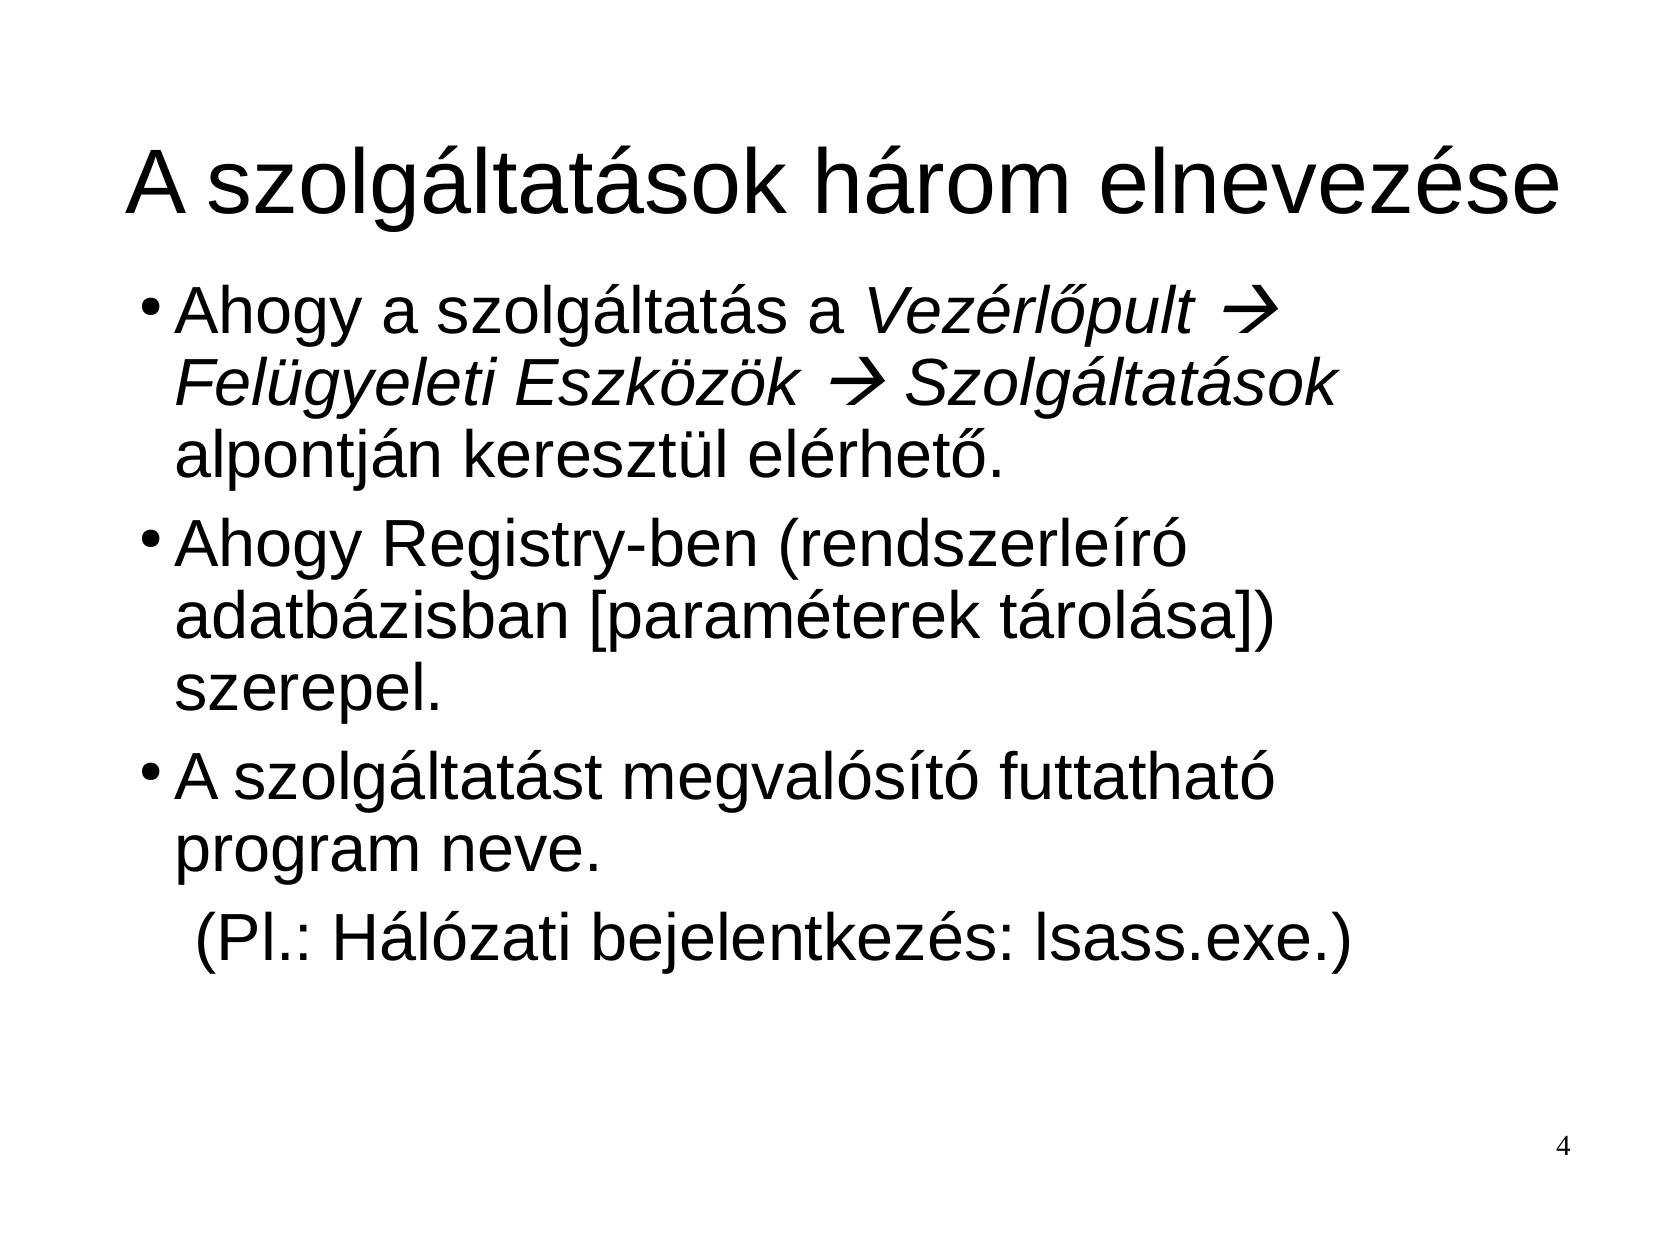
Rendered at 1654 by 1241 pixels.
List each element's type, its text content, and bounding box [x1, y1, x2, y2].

title A szolgáltatások három elnevezése [0, 73, 1654, 280]
list Ahogy a szolgáltatás a Vezérlőpult  Felügyeleti Eszközök  Szolgáltatások alpontján keresztül elérhető. Ahogy Registry-ben (rendszerleíró adatbázisban [paraméterek tárolása]) szerepel. A szolgáltatást megvalósító futtatható program neve. (Pl.: Hálózati bejelentkezés: lsass.exe.) [124, 268, 1530, 1103]
